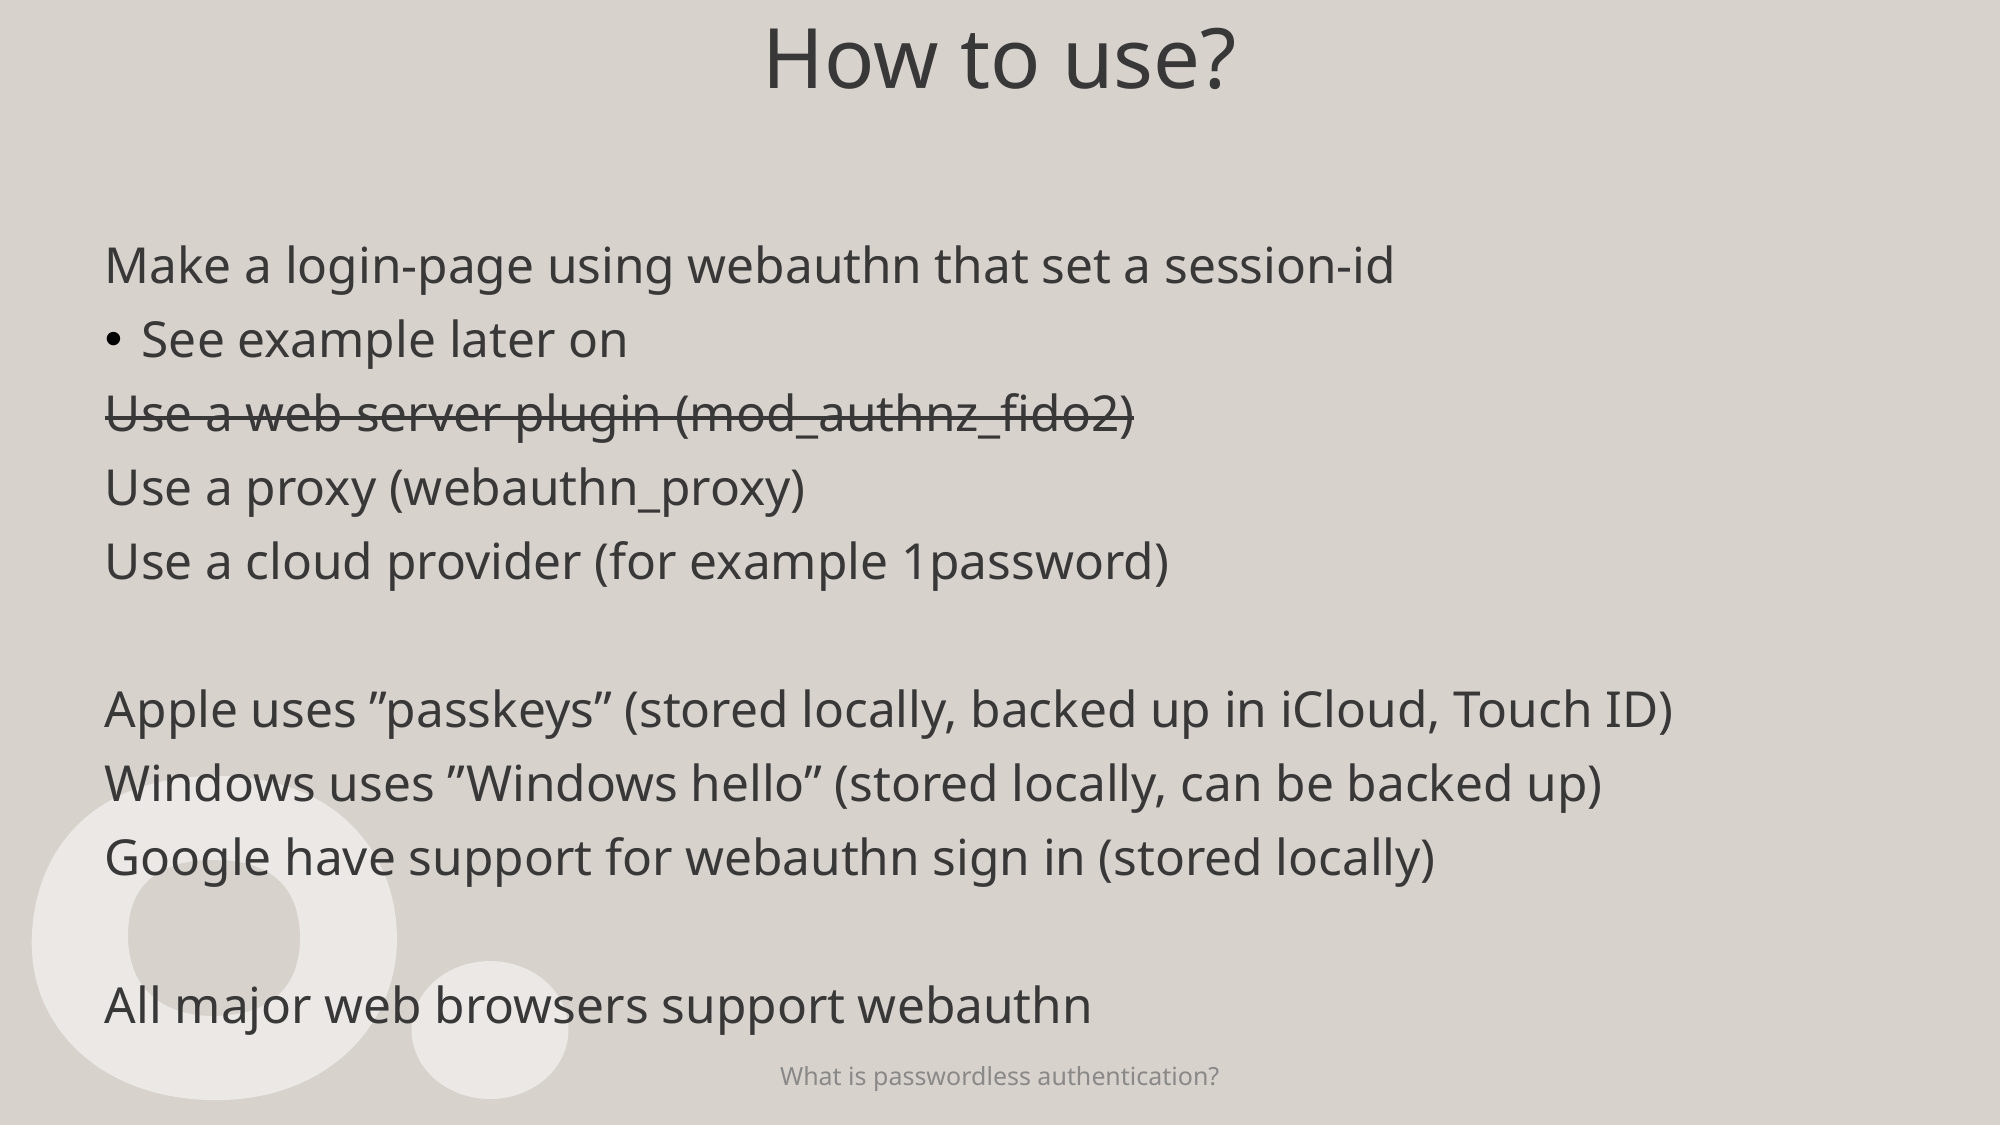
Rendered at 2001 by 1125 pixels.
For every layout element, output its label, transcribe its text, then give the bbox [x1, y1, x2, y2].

title How to use? [0, 5, 2000, 119]
footer What is passwordless authentication? [662, 1046, 1338, 1105]
list Make a login-page using webauthn that set a session-id See example later on Use a web server plugin (mod_authnz_fido2) Use a proxy (webauthn_proxy) Use a cloud provider (for example 1password) Apple uses ”passkeys” (stored locally, backed up in iCloud, Touch ID) Windows uses ”Windows hello” (stored locally, can be backed up) Google have support for webauthn sign in (stored locally) All major web browsers support webauthn [89, 153, 1890, 1046]
